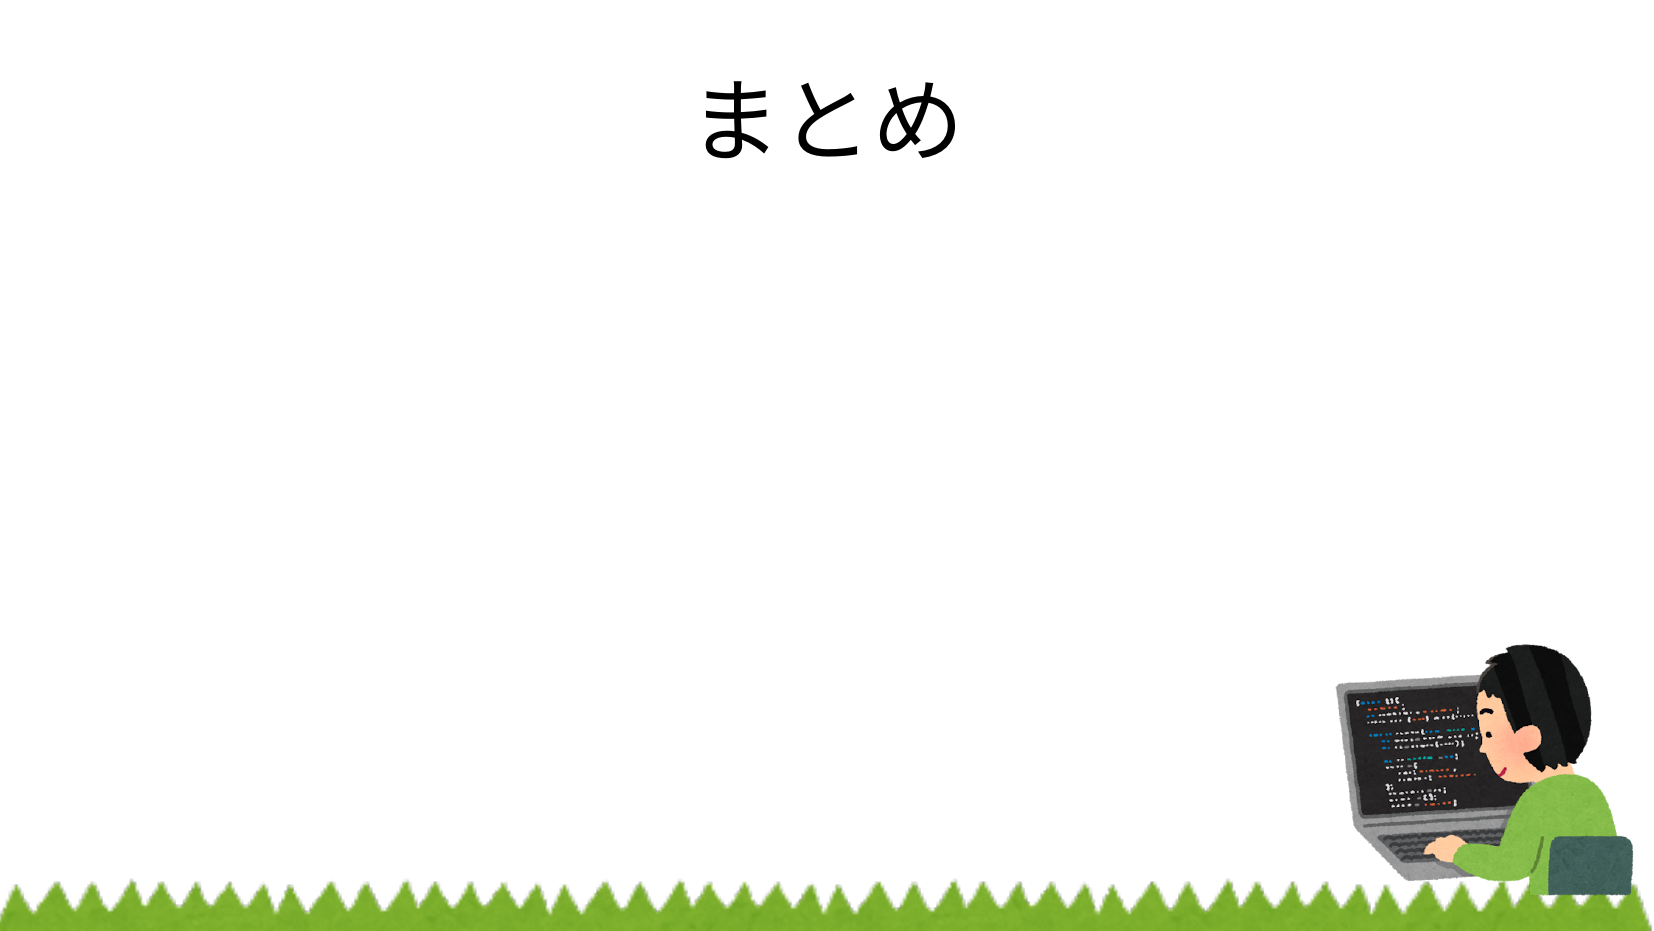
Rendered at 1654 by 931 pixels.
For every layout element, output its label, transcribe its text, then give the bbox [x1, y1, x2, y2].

title まとめ [82, 37, 1571, 193]
picture [0, 624, 1654, 931]
